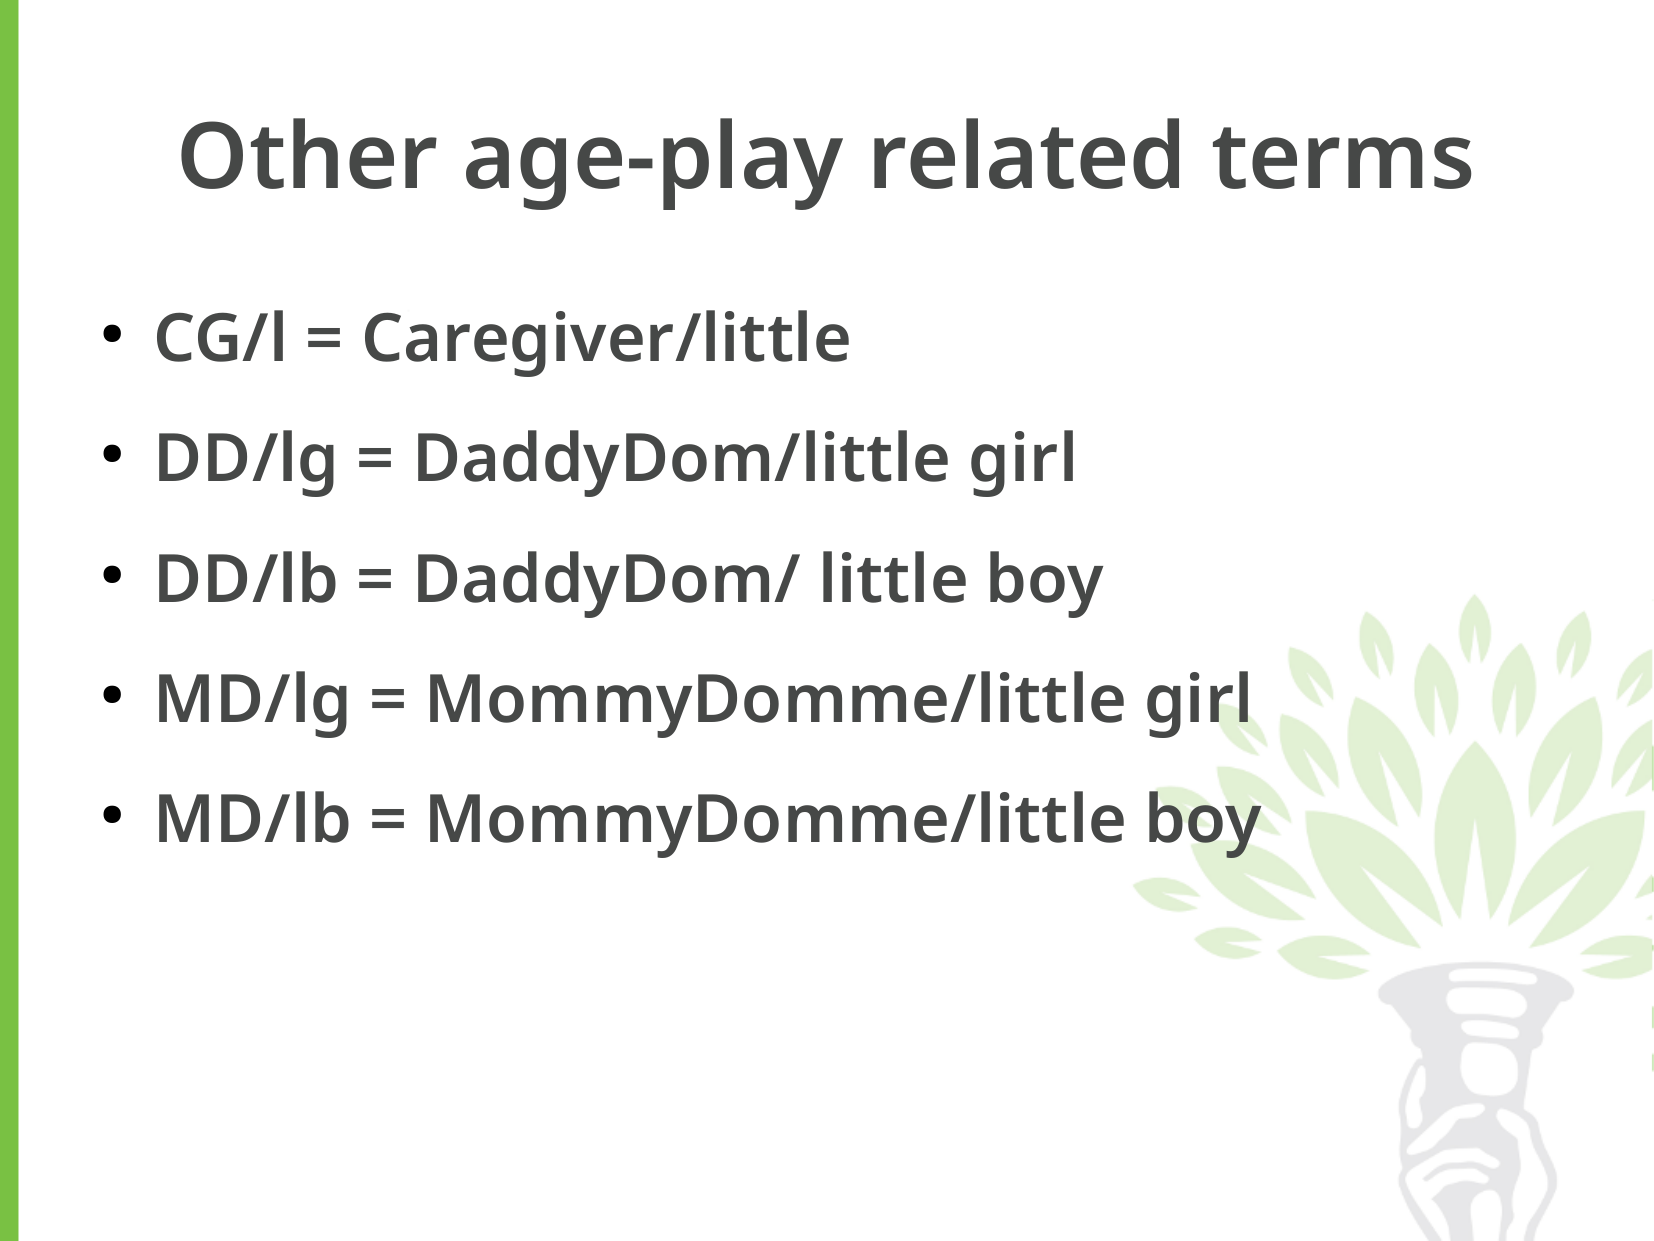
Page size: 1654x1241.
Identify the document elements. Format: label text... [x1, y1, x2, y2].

list CG/l = Caregiver/little DD/lg = DaddyDom/little girl DD/lb = DaddyDom/ little boy MD/lg = MommyDomme/little girl MD/lb = MommyDomme/little boy [82, 290, 1571, 1010]
title Other age-play related terms [82, 49, 1571, 257]
picture [0, 0, 1654, 1241]
